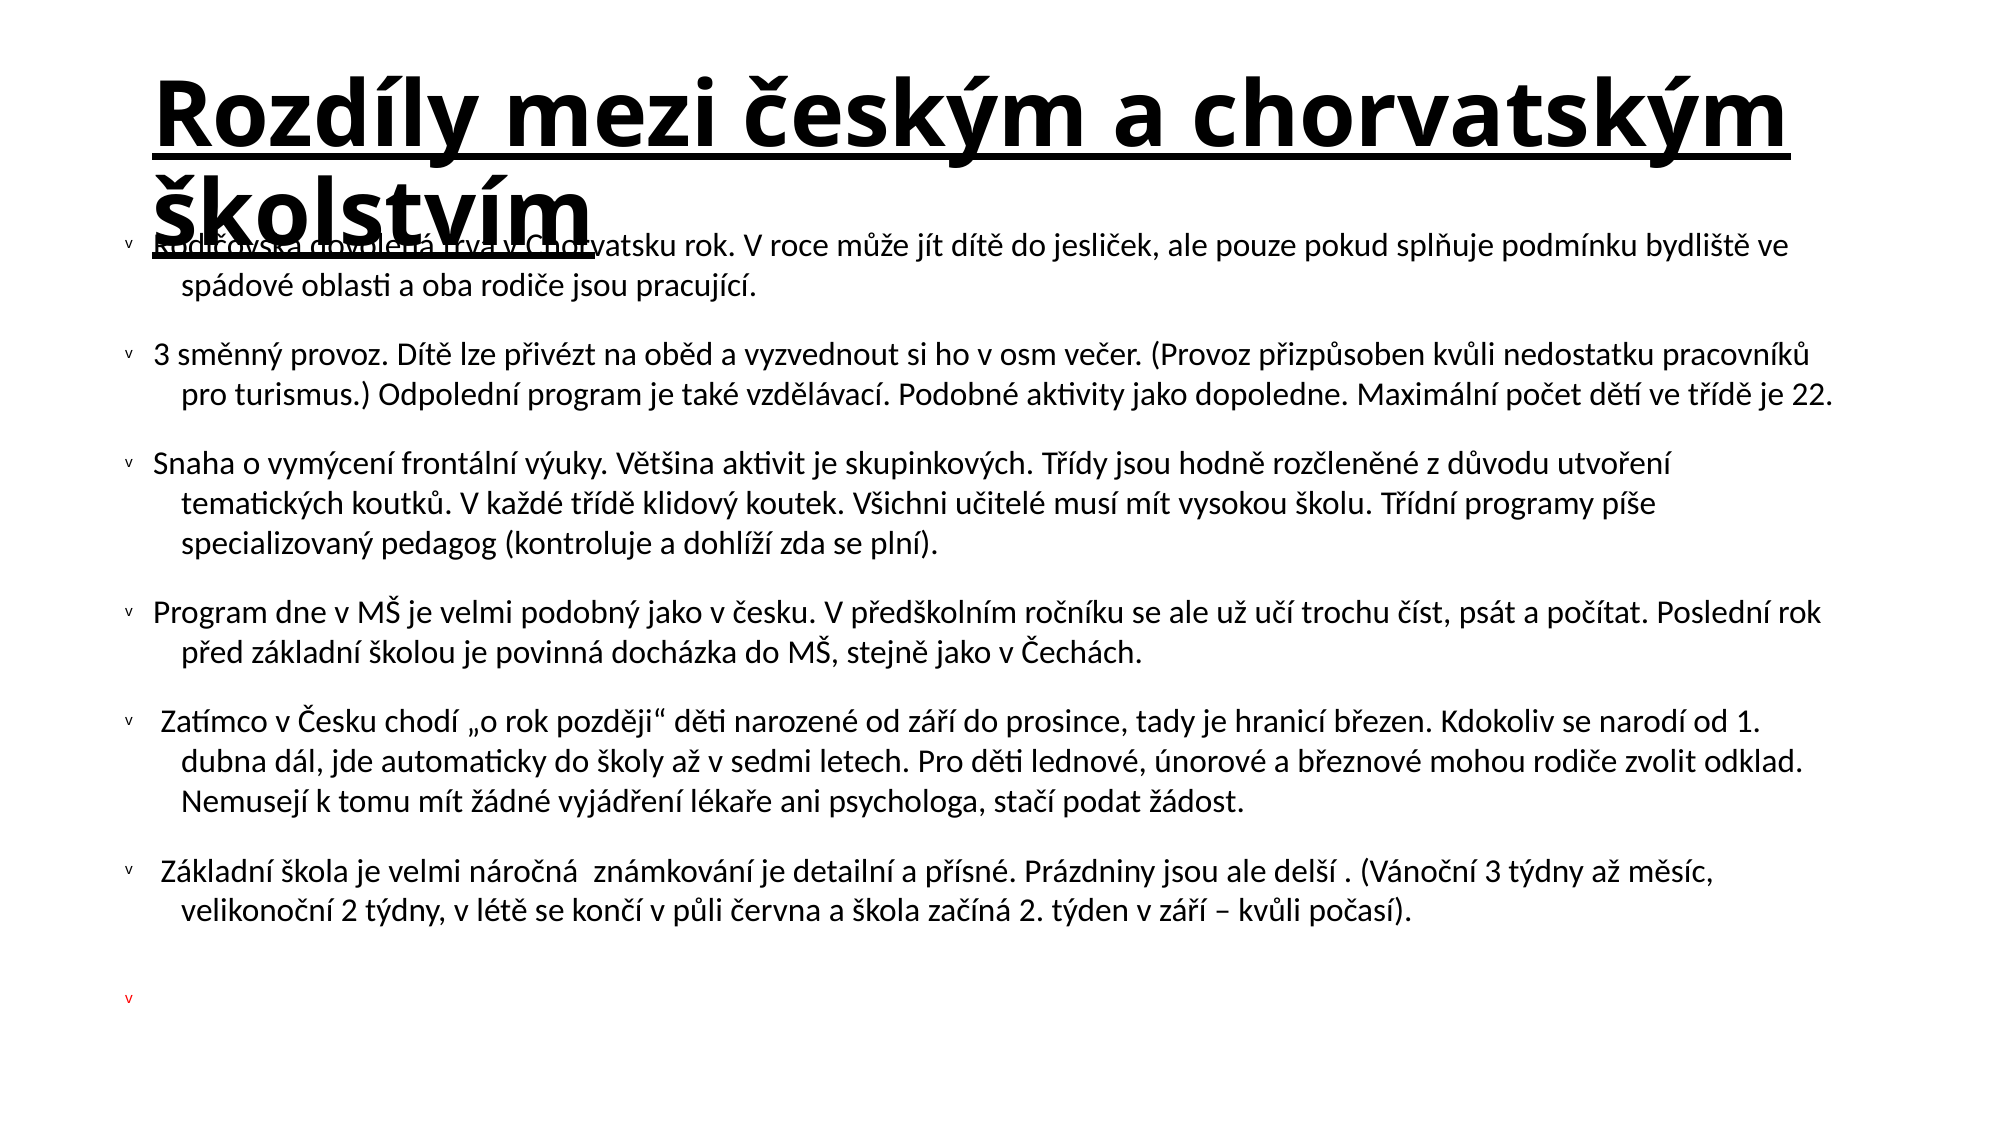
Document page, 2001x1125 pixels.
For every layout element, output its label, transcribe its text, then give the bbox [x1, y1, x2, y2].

list Rodičovská dovolená trvá v Chorvatsku rok. V roce může jít dítě do jesliček, ale pouze pokud splňuje podmínku bydliště ve spádové oblasti a oba rodiče jsou pracující. 3 směnný provoz. Dítě lze přivézt na oběd a vyzvednout si ho v osm večer. (Provoz přizpůsoben kvůli nedostatku pracovníků pro turismus.) Odpolední program je také vzdělávací. Podobné aktivity jako dopoledne. Maximální počet dětí ve třídě je 22. Snaha o vymýcení frontální výuky. Většina aktivit je skupinkových. Třídy jsou hodně rozčleněné z důvodu utvoření tematických koutků. V každé třídě klidový koutek. Všichni učitelé musí mít vysokou školu. Třídní programy píše specializovaný pedagog (kontroluje a dohlíží zda se plní). Program dne v MŠ je velmi podobný jako v česku. V předškolním ročníku se ale už učí trochu číst, psát a počítat. Poslední rok před základní školou je povinná docházka do MŠ, stejně jako v Čechách. Zatímco v Česku chodí „o rok později“ děti narozené od září do prosince, tady je hranicí březen. Kdokoliv se narodí od 1. dubna dál, jde automaticky do školy až v sedmi letech. Pro děti lednové, únorové a březnové mohou rodiče zvolit odklad. Nemusejí k tomu mít žádné vyjádření lékaře ani psychologa, stačí podat žádost. Základní škola je velmi náročná známkování je detailní a přísné. Prázdniny jsou ale delší . (Vánoční 3 týdny až měsíc, velikonoční 2 týdny, v létě se končí v půli června a škola začíná 2. týden v září – kvůli počasí). [110, 215, 1855, 1066]
title Rozdíly mezi českým a chorvatským školstvím [137, 59, 1863, 278]
